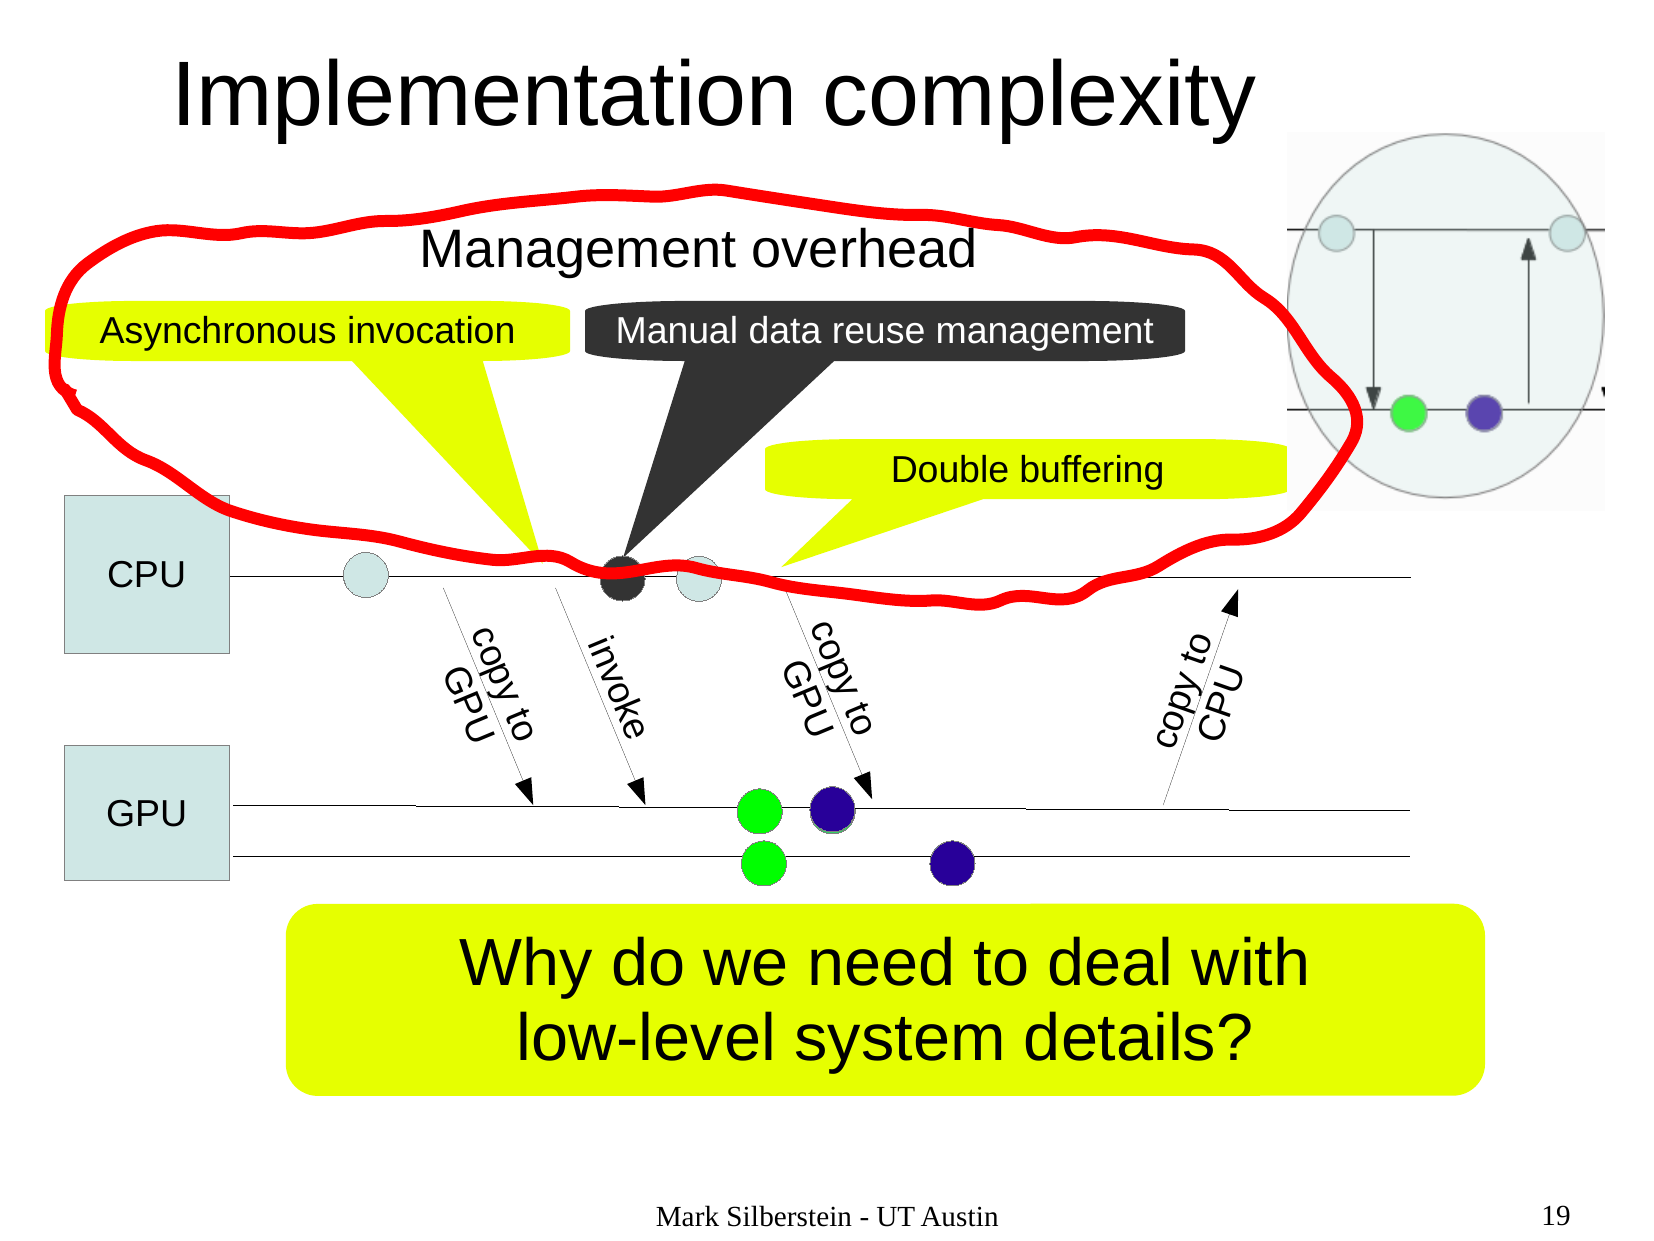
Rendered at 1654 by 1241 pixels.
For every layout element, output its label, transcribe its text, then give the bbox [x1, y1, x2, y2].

text_box Management overhead [405, 210, 994, 287]
text_box Double buffering [765, 439, 1287, 568]
picture [1287, 132, 1605, 511]
text_box GPU [64, 745, 230, 881]
text_box [676, 572, 722, 602]
text_box [809, 786, 856, 834]
text_box [343, 552, 389, 598]
text_box [603, 555, 640, 567]
text_box CPU [214, 495, 230, 503]
text_box [737, 788, 783, 834]
text_box Manual data reuse management [585, 300, 1186, 556]
text_box [741, 840, 787, 886]
text_box CPU [64, 495, 230, 654]
picture [1287, 331, 1351, 511]
title Implementation complexity [0, 0, 1459, 198]
text_box Asynchronous invocation [61, 300, 571, 550]
text_box [929, 840, 976, 886]
text_box [600, 576, 646, 602]
text_box Why do we need to deal with low-level system details? [285, 903, 1486, 1096]
text_box [687, 556, 718, 566]
